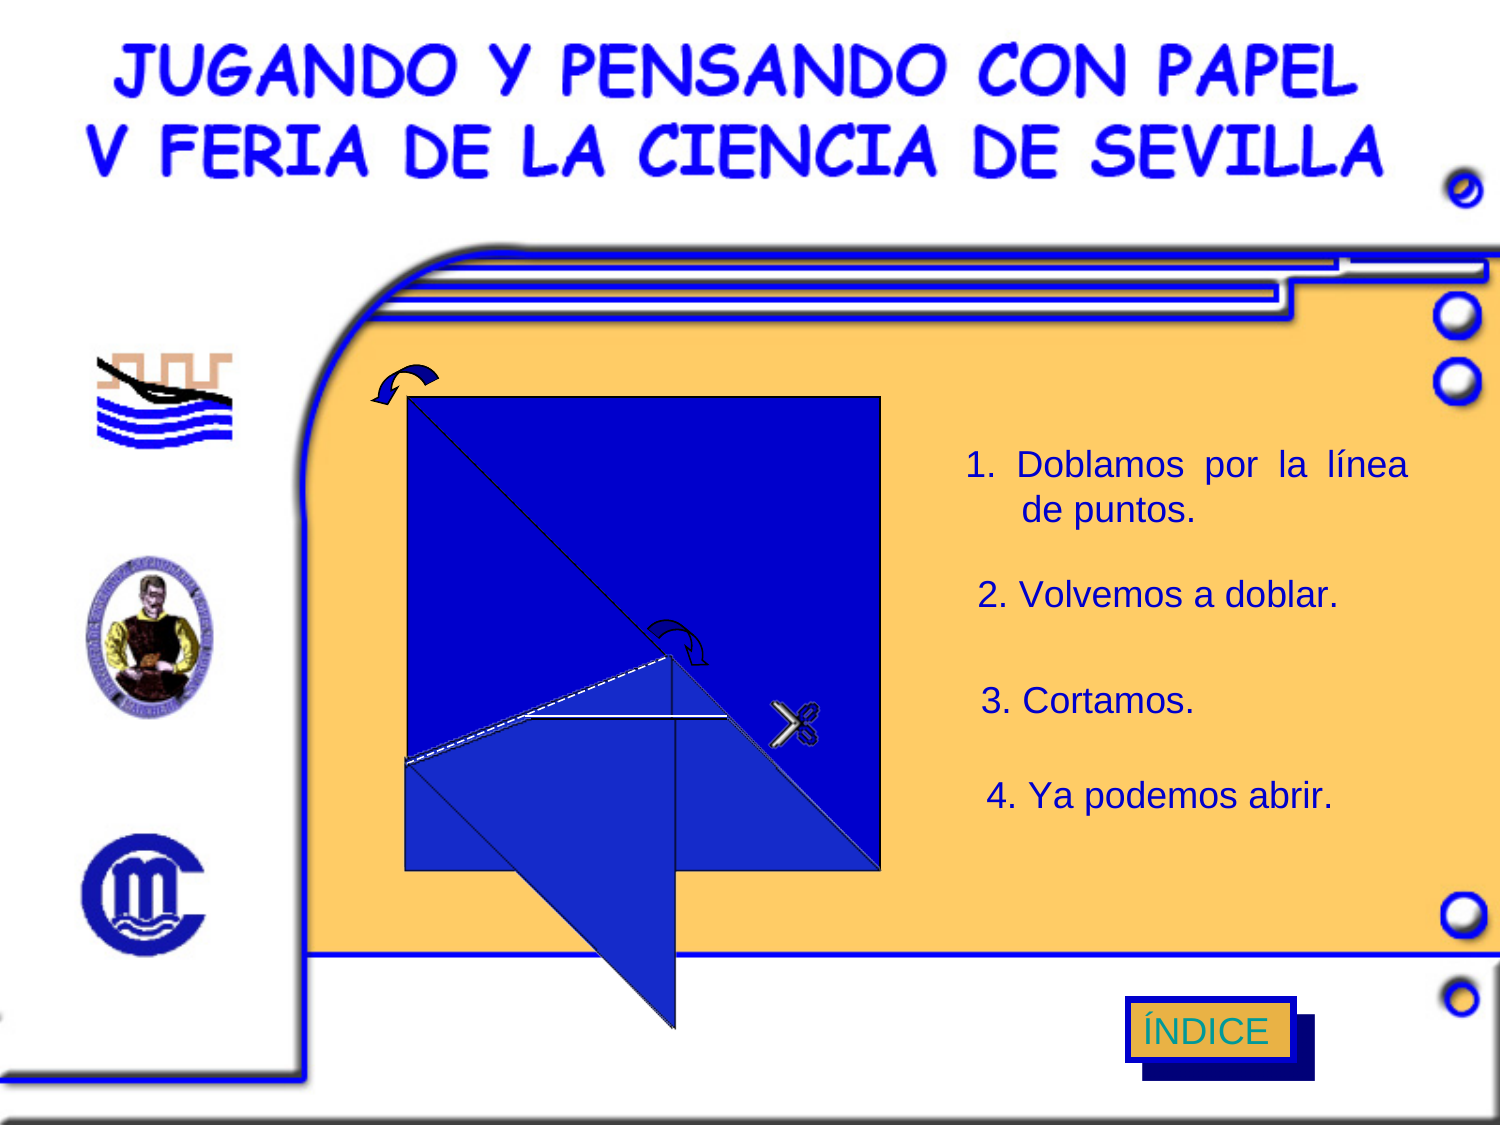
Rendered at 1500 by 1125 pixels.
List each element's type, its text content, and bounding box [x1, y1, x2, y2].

text_box 4. Ya podemos abrir. [971, 763, 1374, 824]
text_box ÍNDICE [1128, 999, 1294, 1060]
text_box 1. Doblamos por la línea de puntos. [950, 432, 1424, 538]
text_box 2. Volvemos a doblar. [962, 562, 1365, 623]
text_box 3. Cortamos. [966, 668, 1262, 730]
text_box [372, 365, 439, 405]
text_box [407, 397, 881, 663]
picture [0, 0, 1500, 1125]
